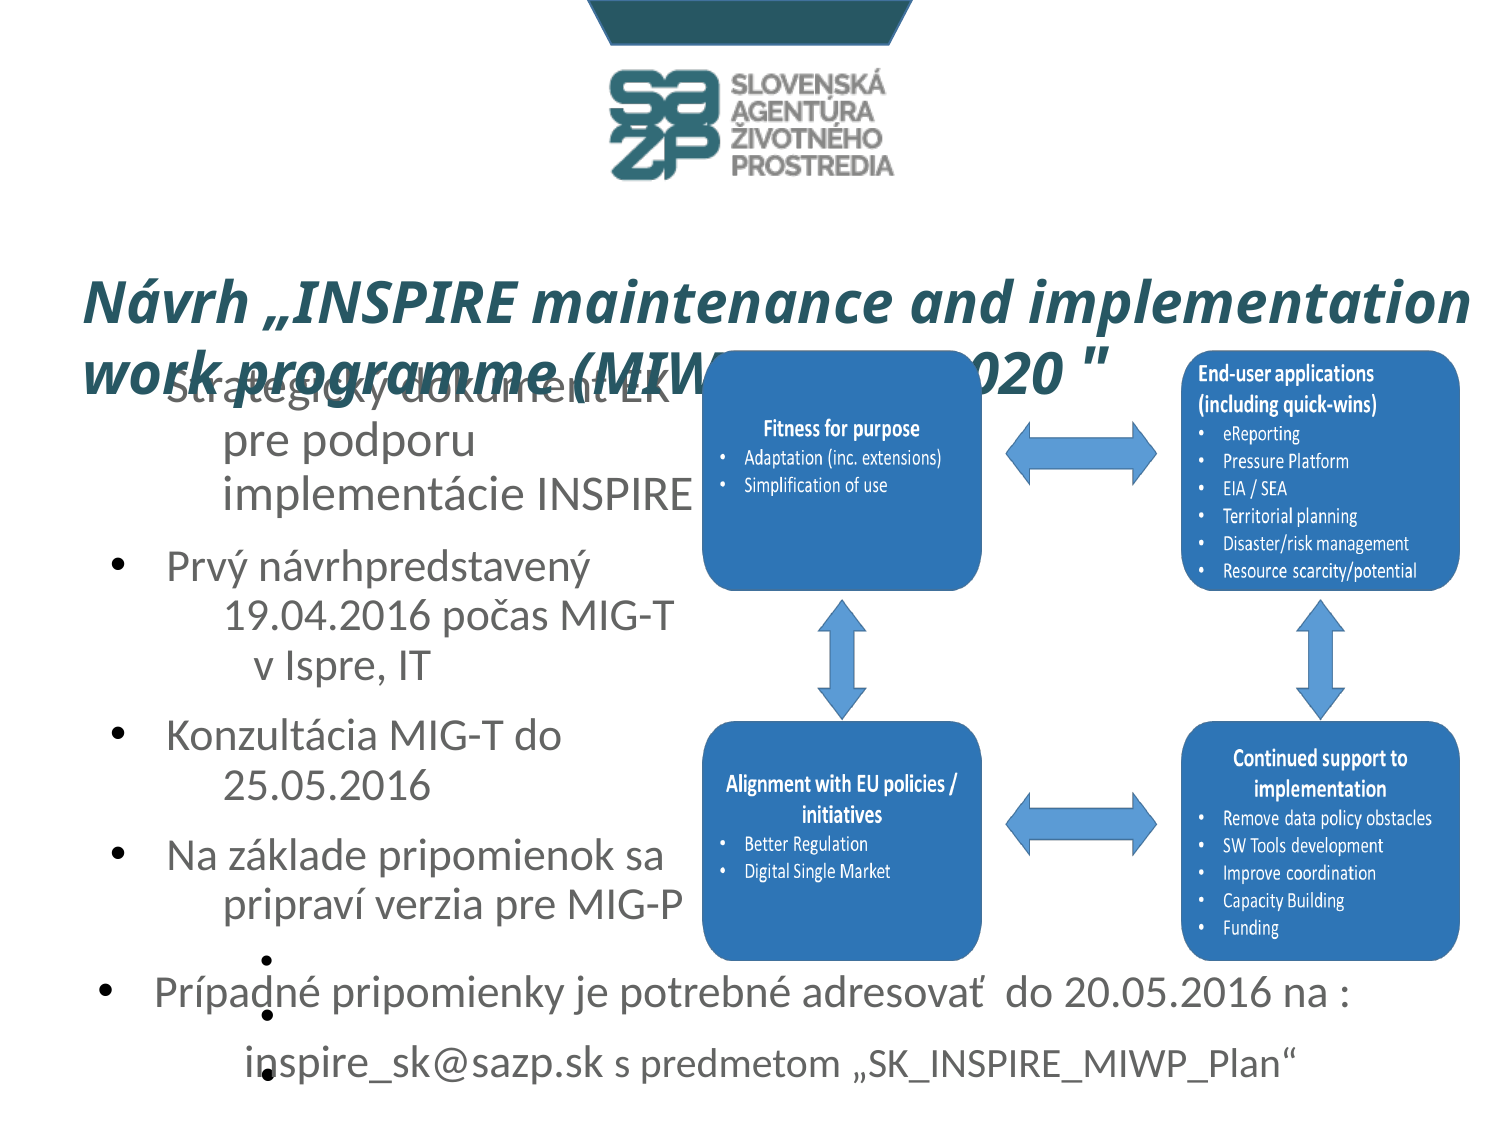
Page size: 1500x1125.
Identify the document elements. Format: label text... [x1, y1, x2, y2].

picture [588, 44, 922, 200]
picture [702, 348, 1460, 960]
title Návrh „INSPIRE maintenance and implementation work programme (MIWP) 2016-2020 " [67, 266, 1500, 349]
text_box [588, 0, 912, 44]
list Strategický dokument EK pre podporu implementácie INSPIRE Prvý návrh predstavený 19.04.2016 počas MIG-T v Ispre, IT Konzultácia MIG-T do 25.05.2016 Na základe pripomienok sa pripraví verzia pre MIG-P [95, 351, 702, 960]
text_box Prípadné pripomienky je potrebné adresovať do 20.05.2016 na : inspire_sk@sazp.sk s predmetom „SK_INSPIRE_MIWP_Plan“ [82, 960, 1460, 1125]
